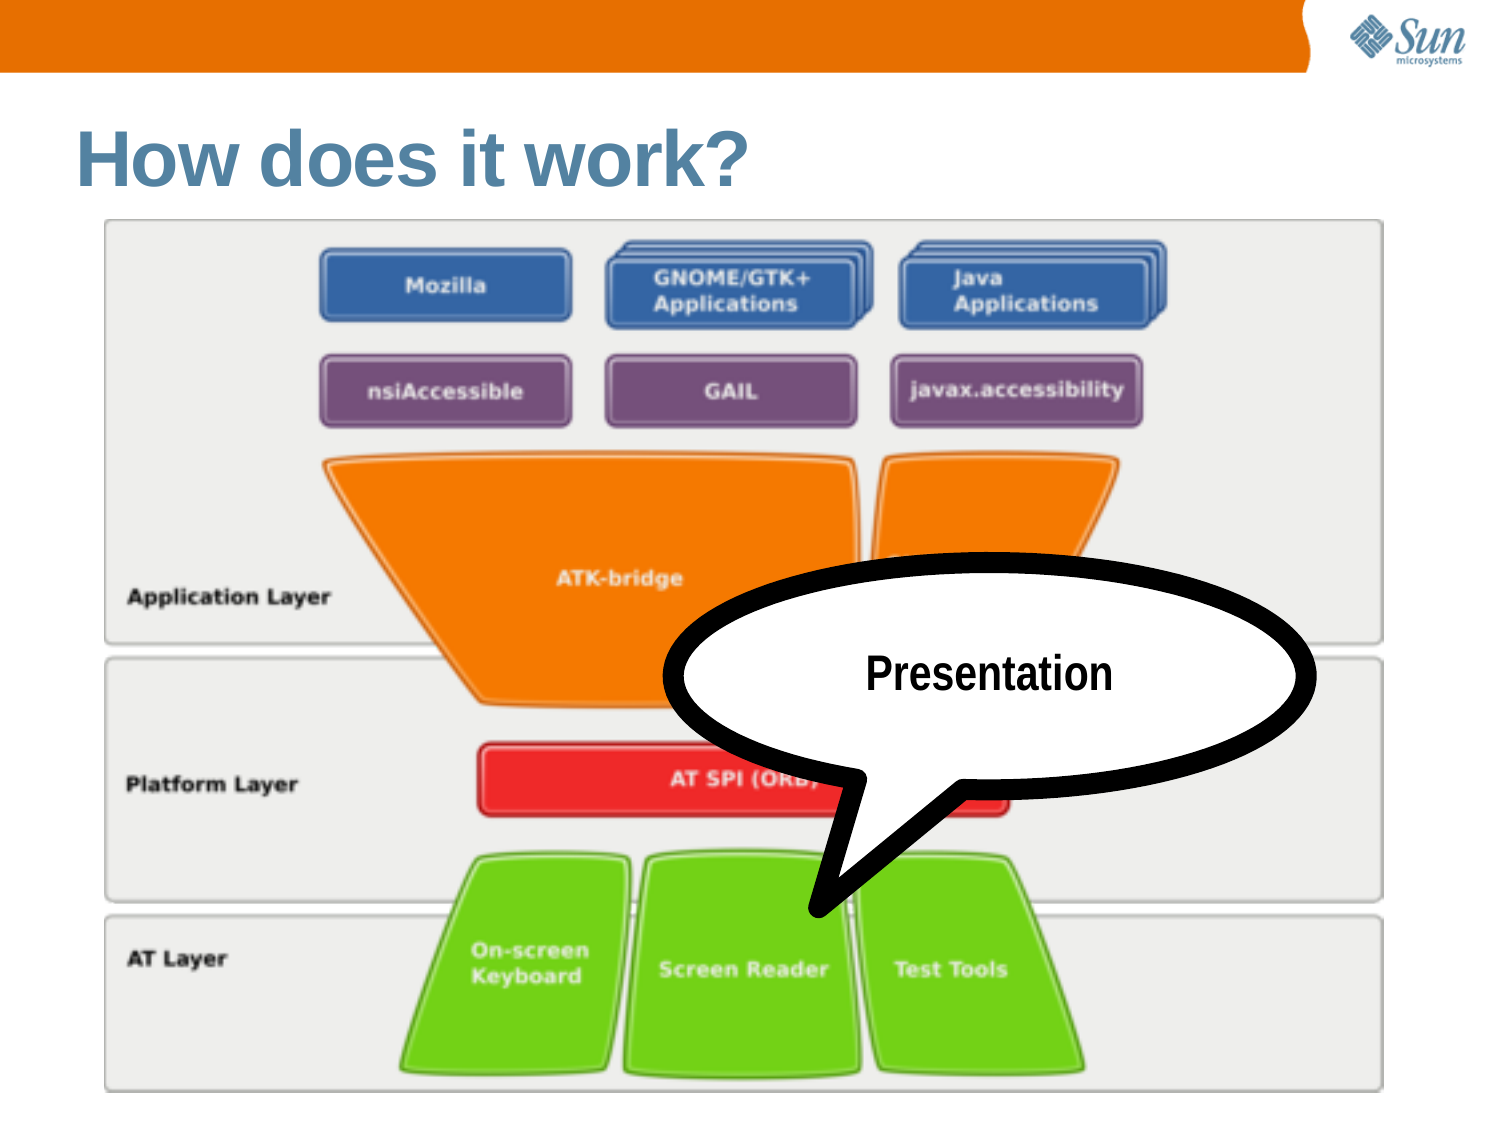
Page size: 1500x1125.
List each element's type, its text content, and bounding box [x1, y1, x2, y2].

title How does it work? [75, 122, 1438, 228]
picture [104, 219, 1384, 1093]
text_box Presentation [673, 562, 1307, 908]
picture [0, 0, 1500, 75]
